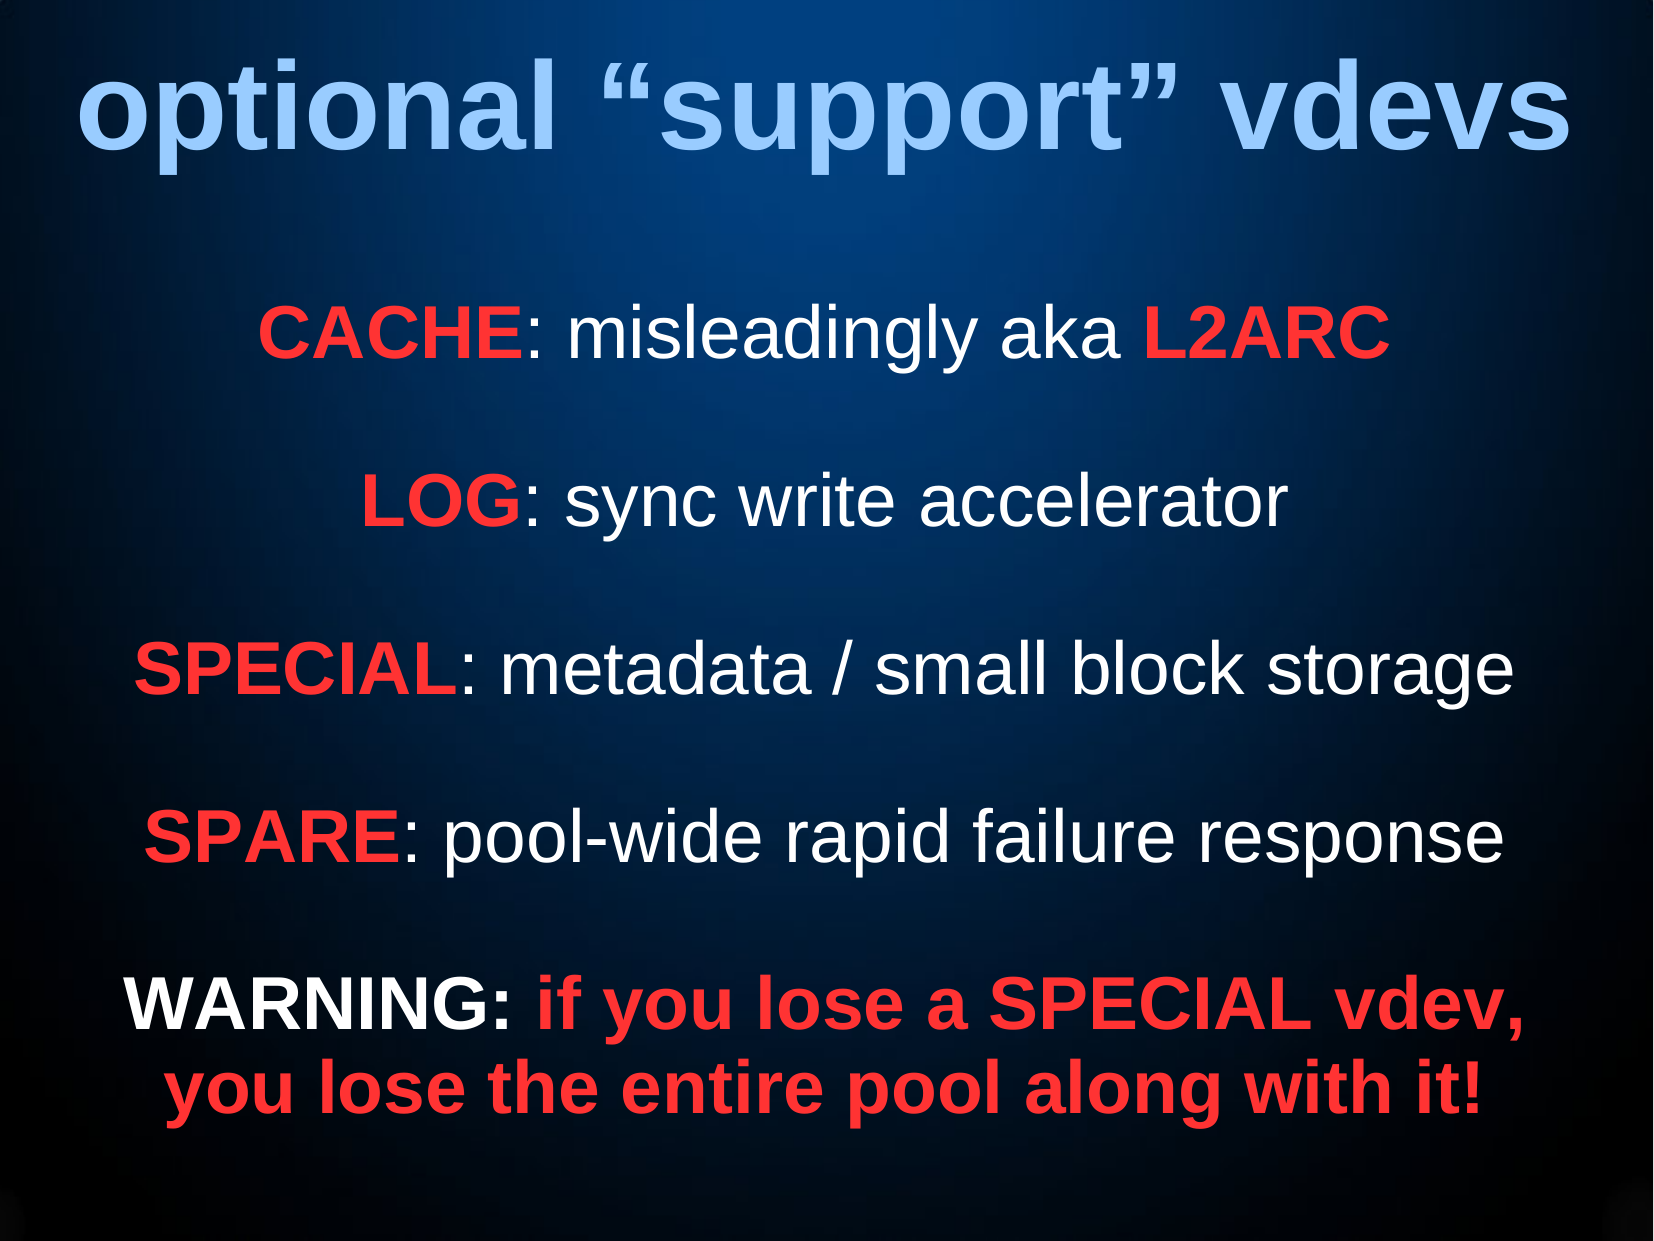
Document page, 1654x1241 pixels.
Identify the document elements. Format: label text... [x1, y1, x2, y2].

picture [0, 0, 1654, 1241]
title optional “support” vdevs [0, 2, 1651, 211]
title CACHE: misleadingly aka L2ARC LOG: sync write accelerator SPECIAL: metadata / small block storage SPARE: pool-wide rapid failure response WARNING: if you lose a SPECIAL vdev, you lose the entire pool along with it! [60, 222, 1591, 1198]
